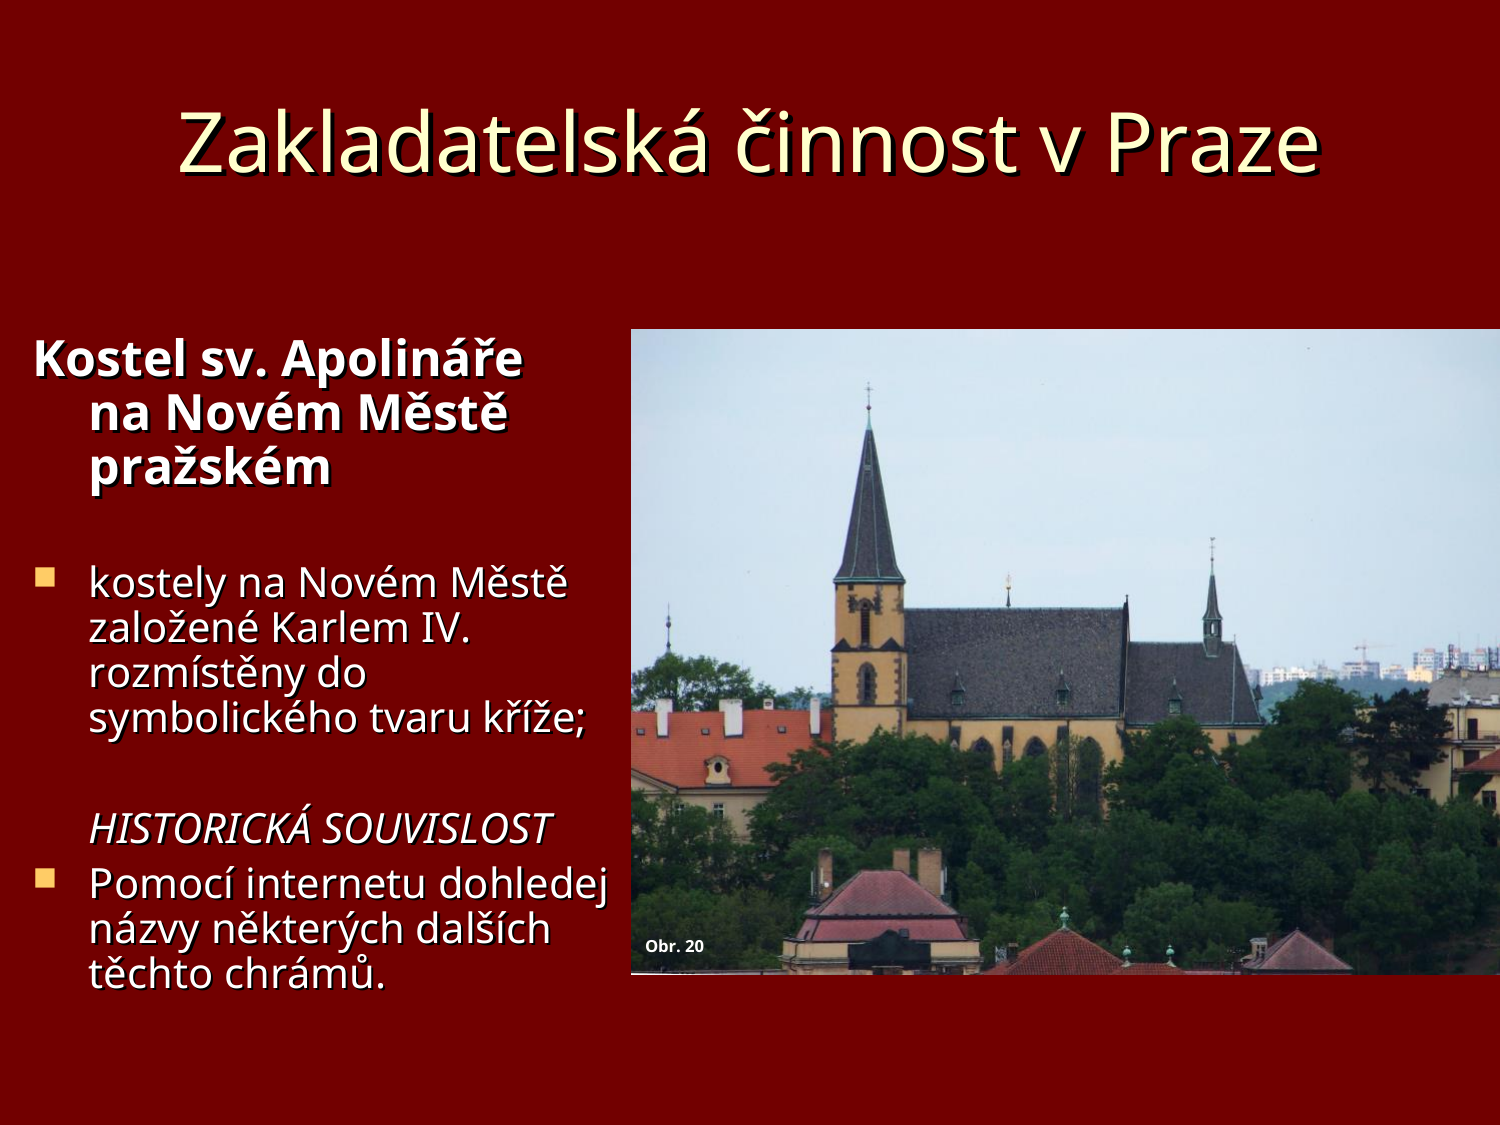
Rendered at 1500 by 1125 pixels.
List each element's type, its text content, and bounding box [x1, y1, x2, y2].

text_box [631, 329, 1500, 975]
title Zakladatelská činnost v Praze [75, 45, 1426, 233]
list Kostel sv. Apolináře na Novém Městě pražském kostely na Novém Městě založené Karlem IV. rozmístěny do symbolického tvaru kříže; HISTORICKÁ SOUVISLOST Pomocí internetu dohledej názvy některých dalších těchto chrámů. [17, 326, 644, 1059]
text_box Obr. 20 [630, 928, 720, 964]
